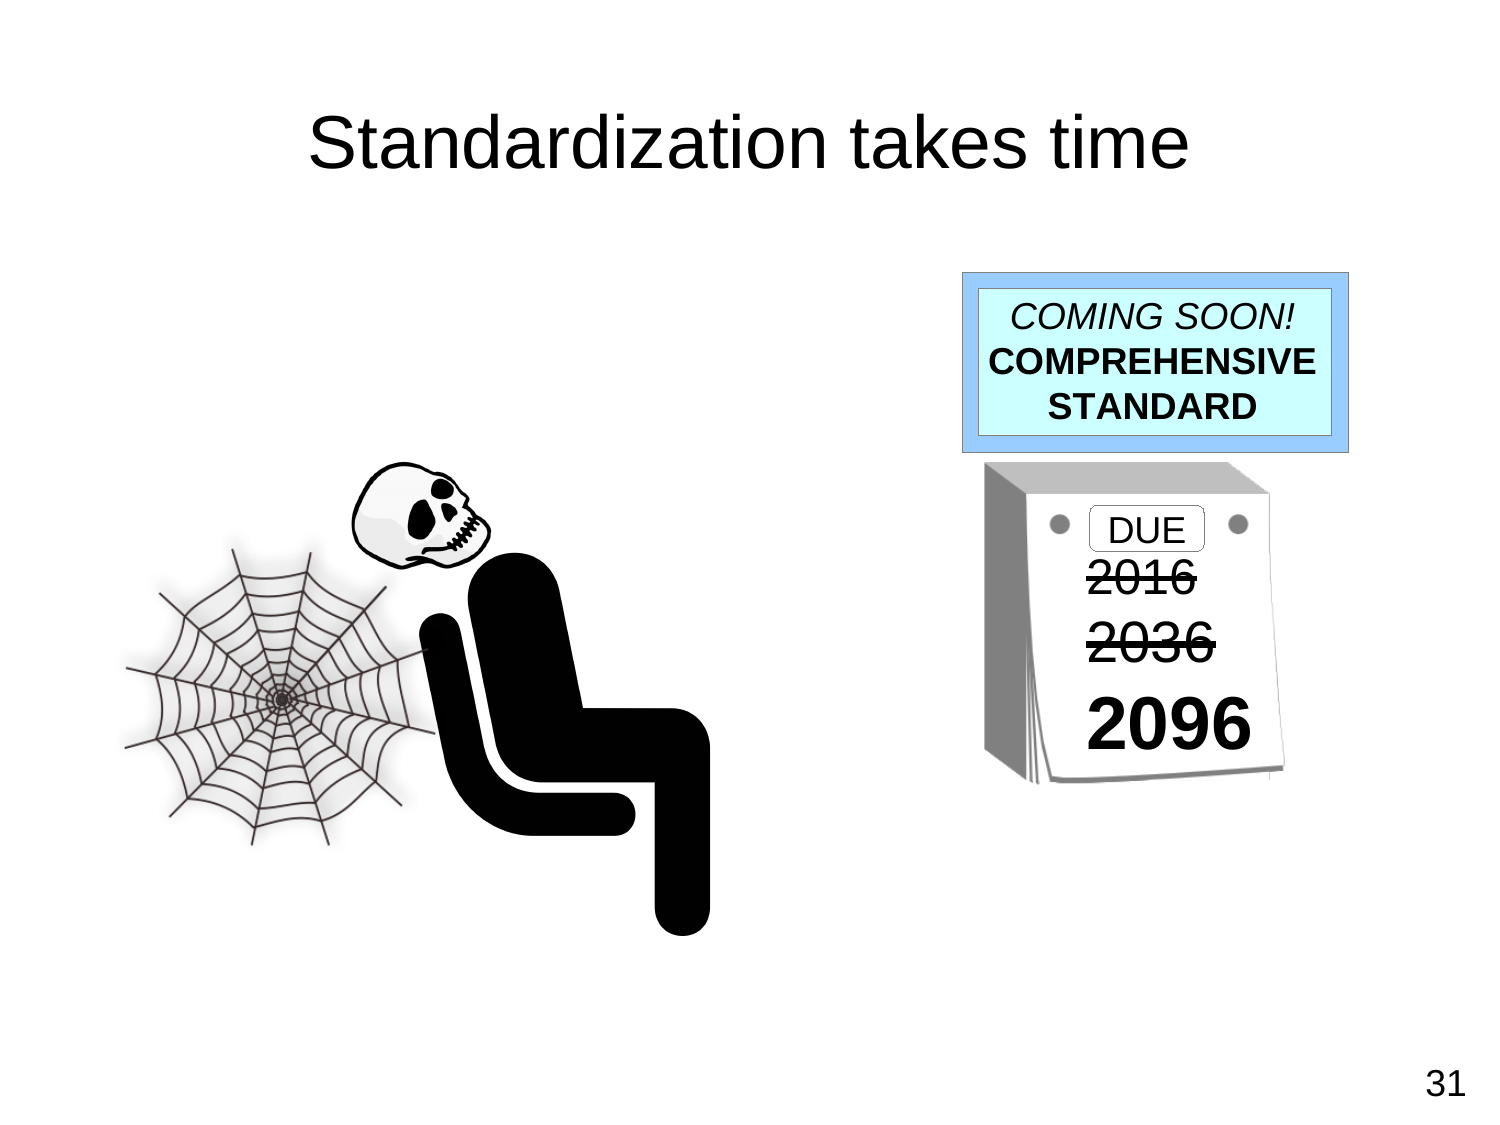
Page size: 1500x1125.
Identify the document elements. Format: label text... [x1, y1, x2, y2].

text_box [962, 272, 1349, 453]
picture [978, 456, 1291, 791]
text_box DUE [1089, 505, 1205, 552]
text_box COMING SOON! COMPREHENSIVE STANDARD [979, 289, 1331, 435]
text_box 2016 2036 2096 [1071, 537, 1268, 773]
title Standardization takes time [75, 44, 1425, 233]
picture [116, 437, 799, 936]
